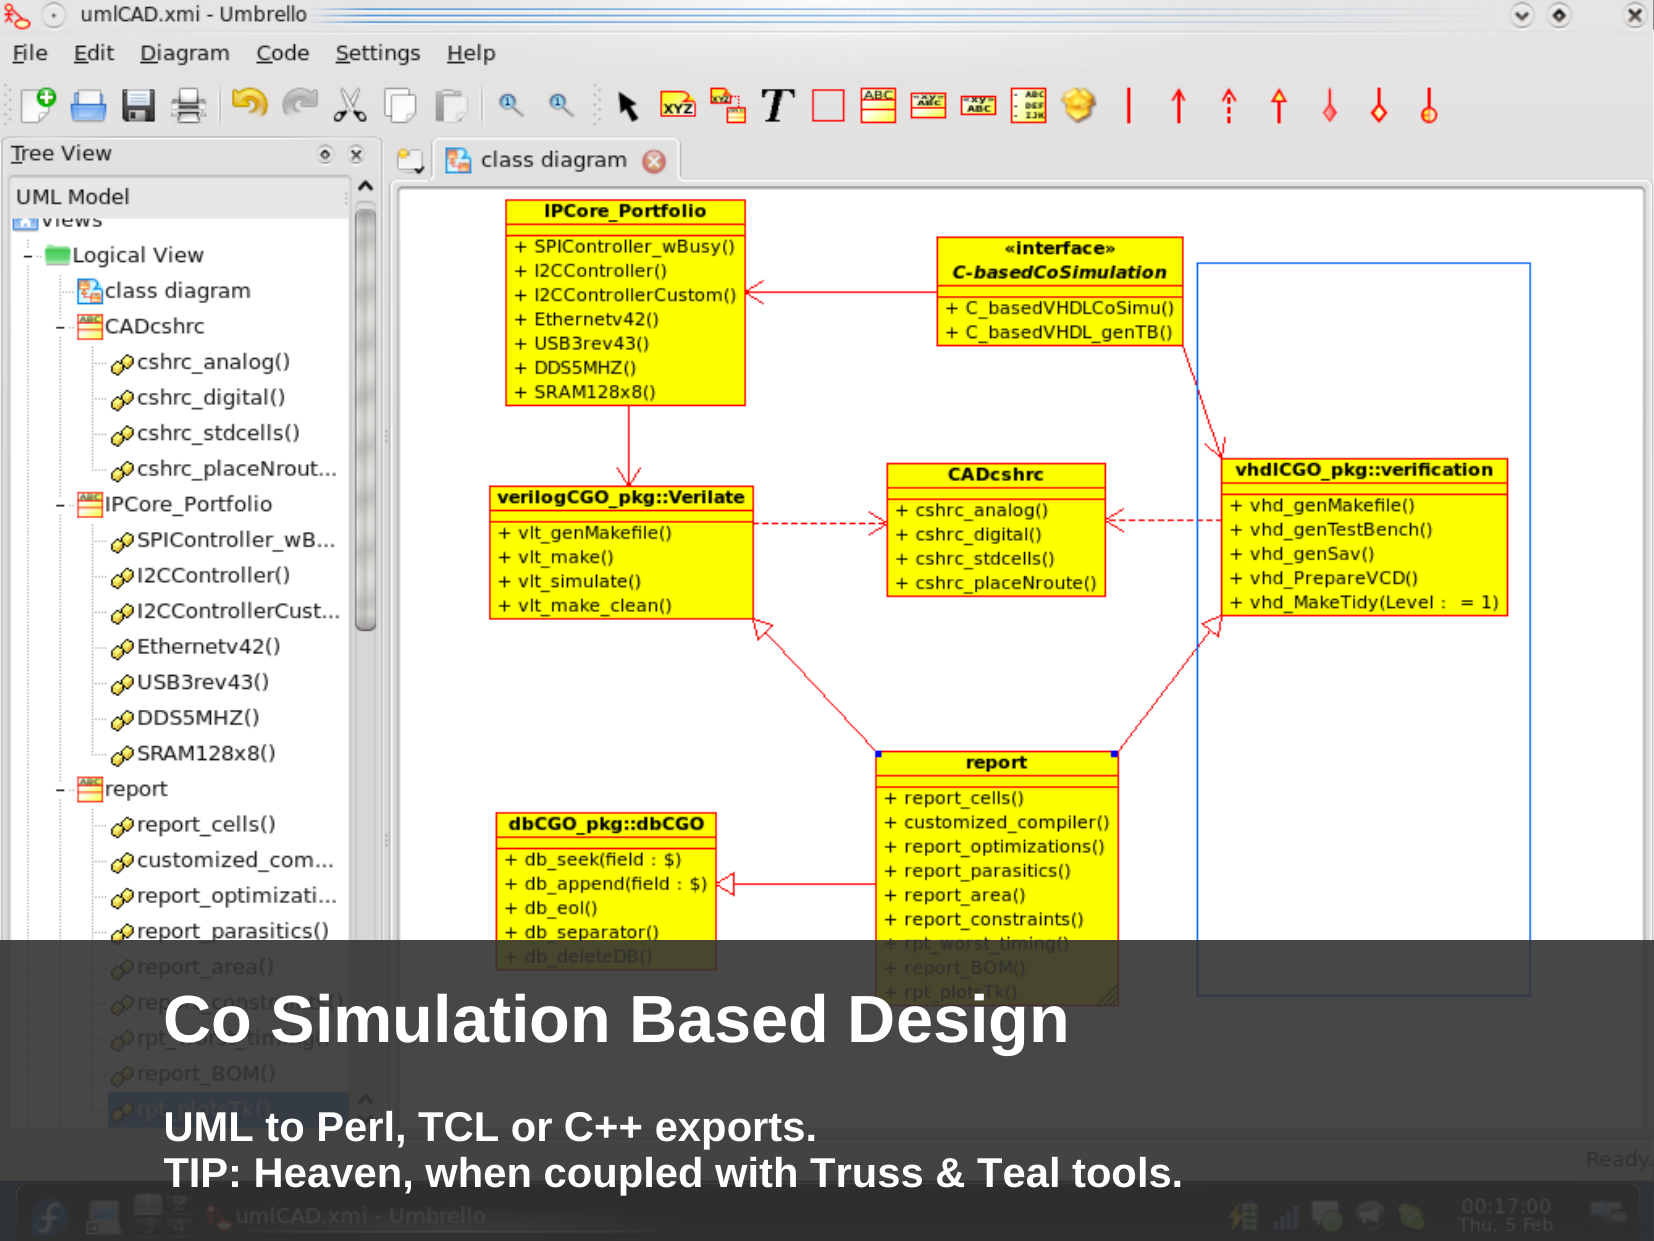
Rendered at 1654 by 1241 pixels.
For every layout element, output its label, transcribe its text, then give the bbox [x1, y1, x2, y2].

text_box Co Simulation Based Design UML to Perl, TCL or C++ exports. TIP: Heaven, when coupled with Truss & Teal tools. [148, 975, 1199, 1205]
picture [0, 0, 1654, 940]
text_box [0, 940, 1654, 1241]
